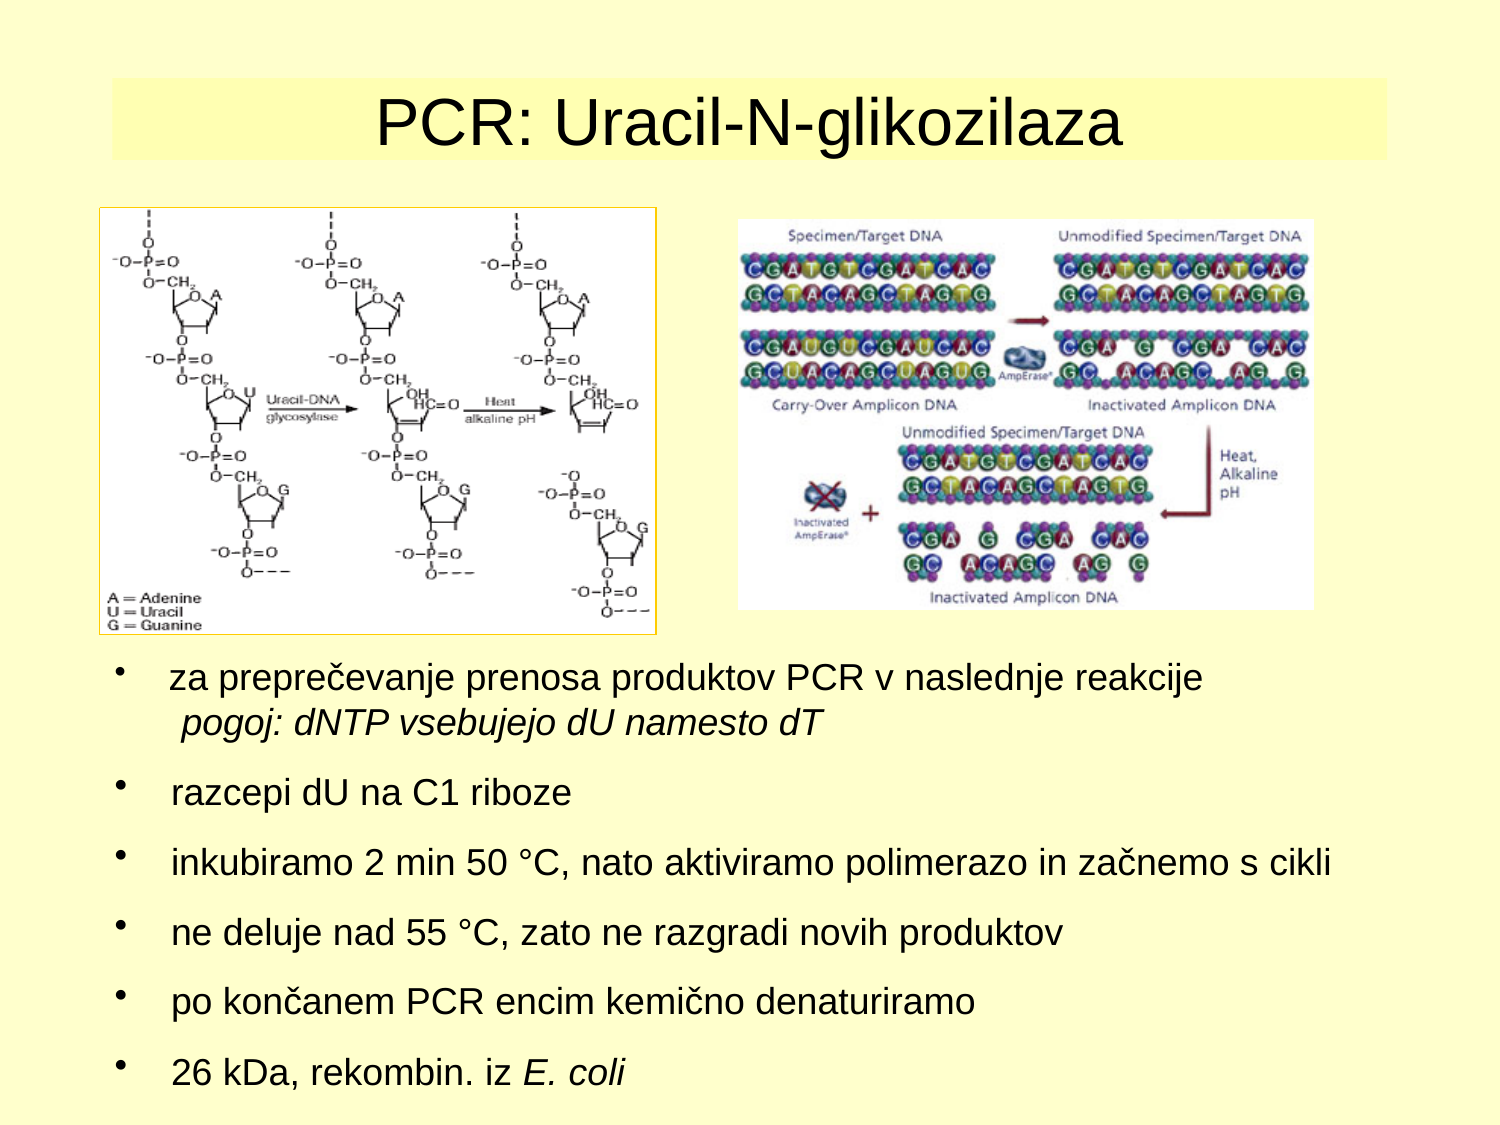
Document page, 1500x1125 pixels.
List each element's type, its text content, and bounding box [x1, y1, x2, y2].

title PCR: Uracil-N-glikozilaza [112, 78, 1388, 160]
text_box za preprečevanje prenosa produktov PCR v naslednje reakcije pogoj: dNTP vsebujejo dU namesto dT razcepi dU na C1 riboze inkubiramo 2 min 50 °C, nato aktiviramo polimerazo in začnemo s cikli ne deluje nad 55 °C, zato ne razgradi novih produktov po končanem PCR encim kemično denaturiramo 26 kDa, rekombin. iz E. coli [99, 645, 1450, 1101]
picture [100, 208, 656, 635]
picture [738, 219, 1314, 610]
